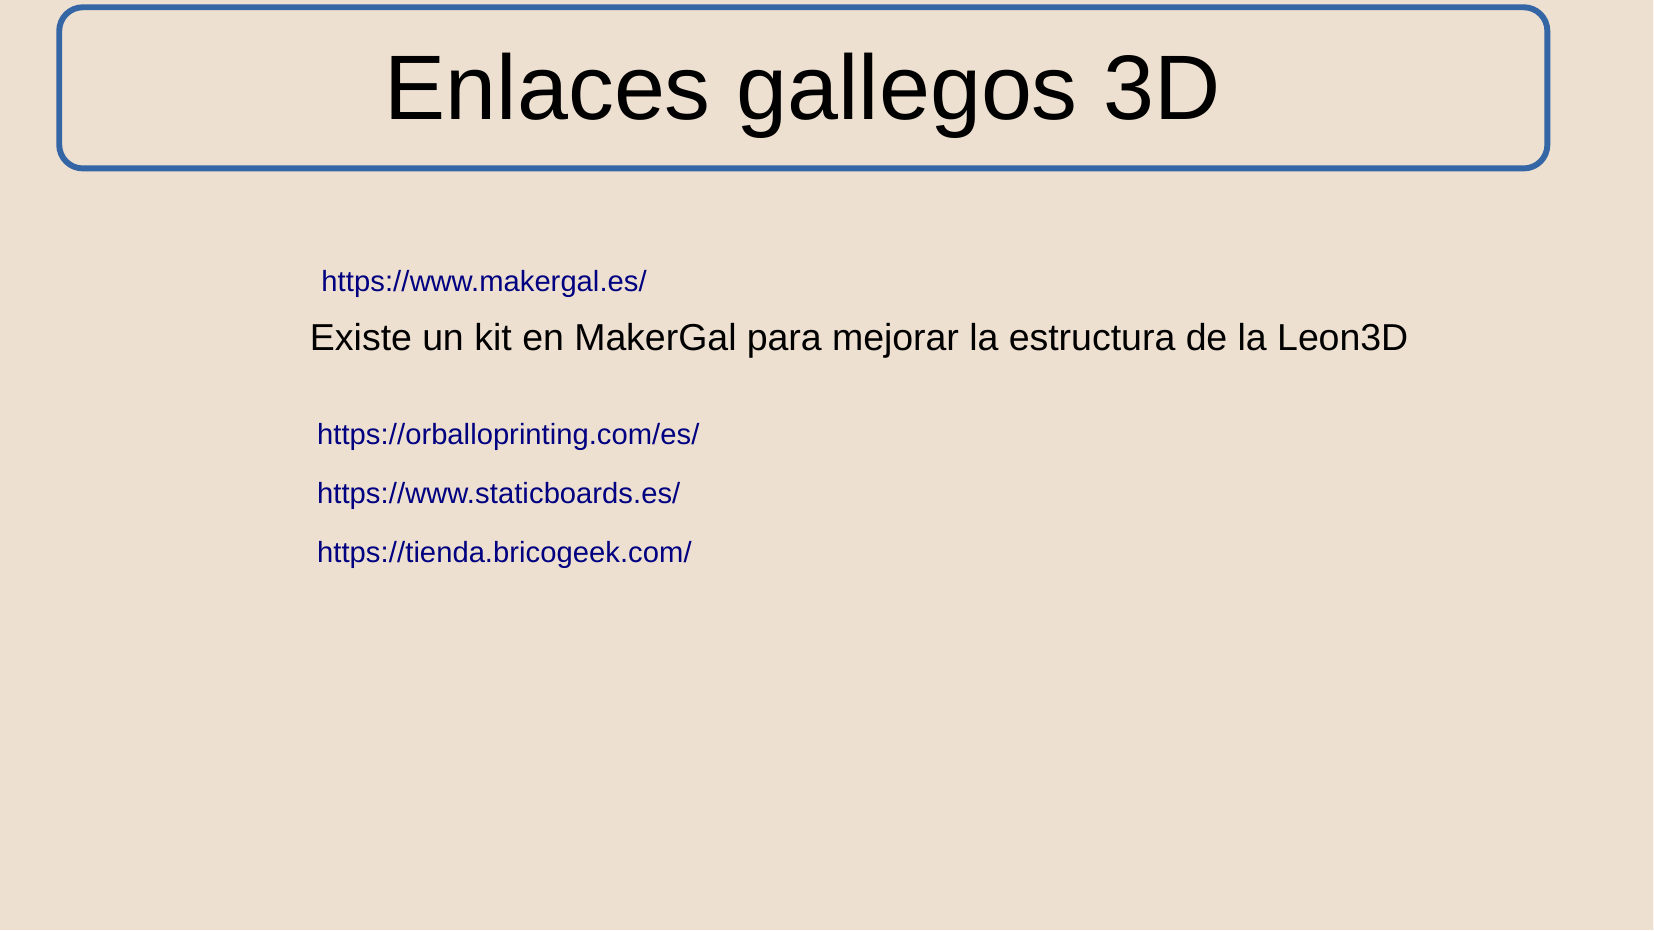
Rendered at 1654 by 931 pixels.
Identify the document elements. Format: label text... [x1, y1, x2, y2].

text_box https://www.staticboards.es/ [302, 469, 721, 518]
text_box https://www.makergal.es/ [306, 257, 686, 305]
text_box https://tienda.bricogeek.com/ [302, 528, 721, 577]
text_box https://orballoprinting.com/es/ [302, 410, 733, 459]
text_box Existe un kit en MakerGal para mejorar la estructura de la Leon3D [295, 309, 1424, 367]
title Enlaces gallegos 3D [59, 7, 1548, 169]
